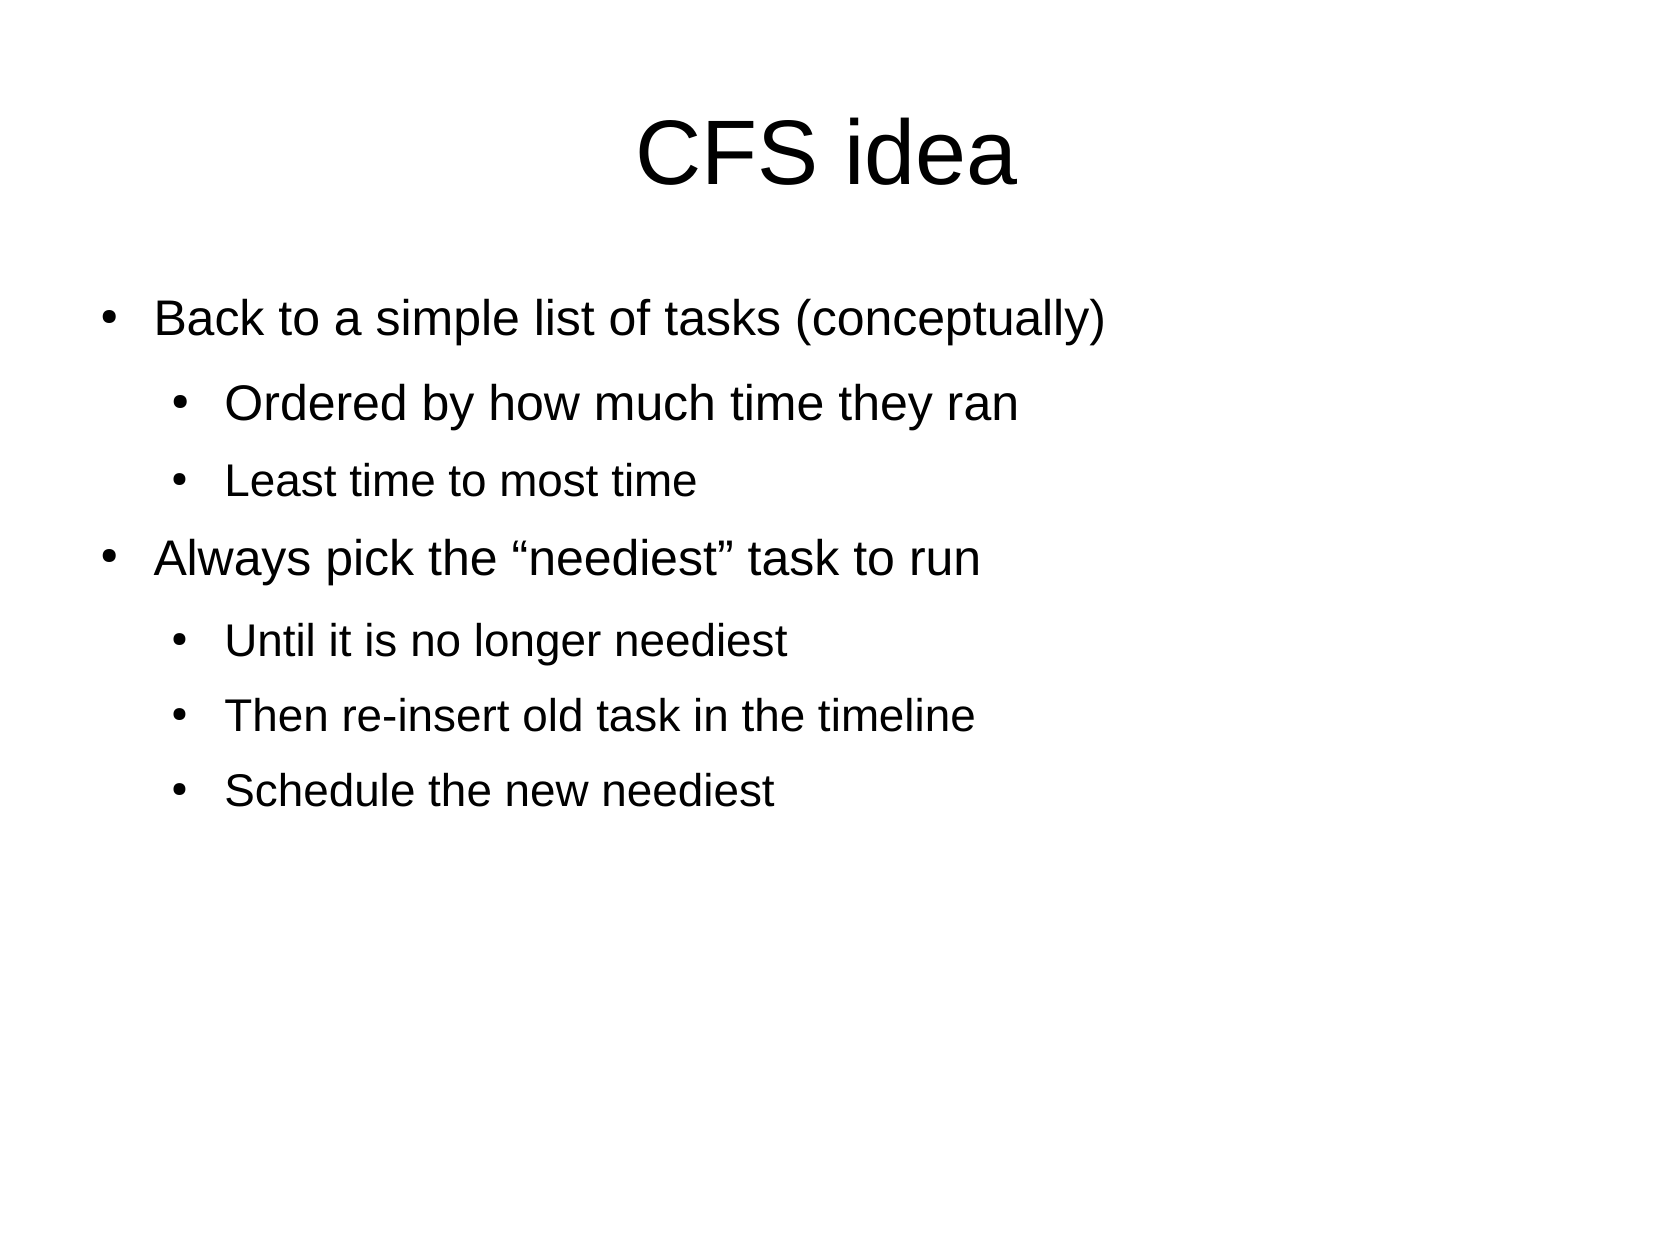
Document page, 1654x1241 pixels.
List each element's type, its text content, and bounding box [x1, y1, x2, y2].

list Back to a simple list of tasks (conceptually) Ordered by how much time they ran Least time to most time Always pick the “neediest” task to run Until it is no longer neediest Then re-insert old task in the timeline Schedule the new neediest [82, 290, 1571, 1010]
title CFS idea [82, 49, 1571, 257]
